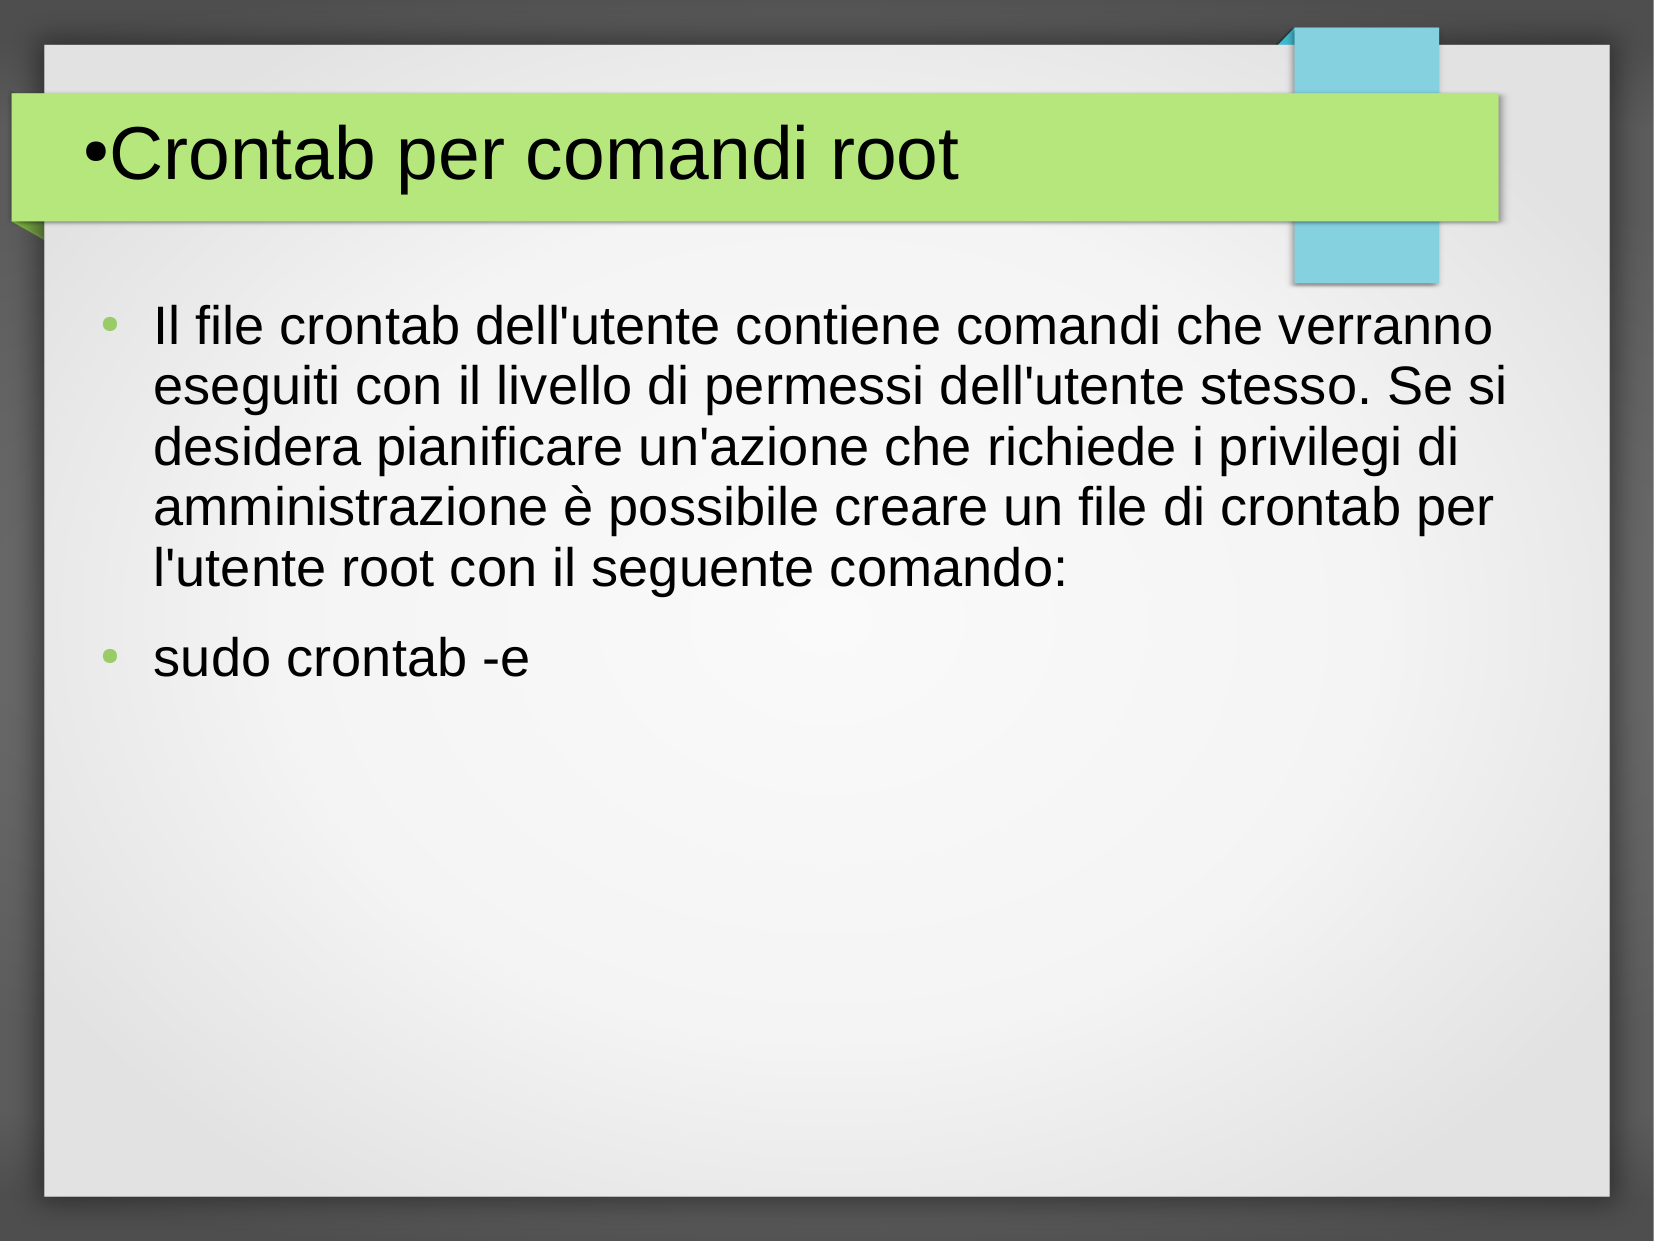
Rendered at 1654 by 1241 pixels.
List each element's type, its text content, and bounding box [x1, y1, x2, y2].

title Crontab per comandi root [82, 94, 1264, 213]
picture [0, 0, 1654, 1241]
list Il file crontab dell'utente contiene comandi che verranno eseguiti con il livello di permessi dell'utente stesso. Se si desidera pianificare un'azione che richiede i privilegi di amministrazione è possibile creare un file di crontab per l'utente root con il seguente comando: sudo crontab -e [82, 295, 1571, 1015]
